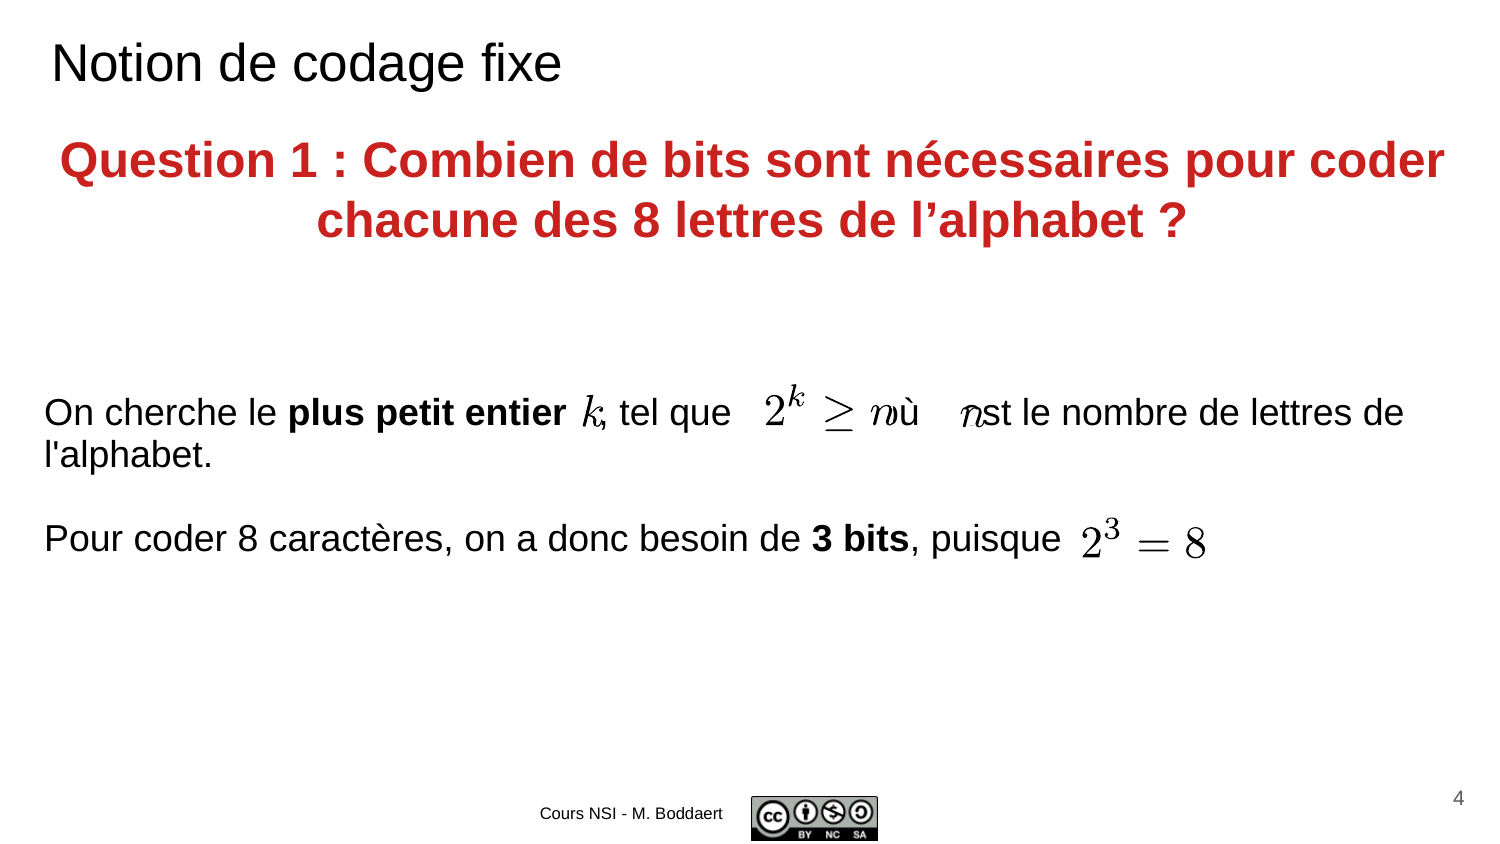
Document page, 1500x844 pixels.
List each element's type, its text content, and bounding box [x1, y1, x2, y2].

slide_number <numéro> [1389, 764, 1480, 830]
title Notion de codage fixe [51, 13, 1449, 108]
text_box [582, 394, 604, 427]
text_box On cherche le plus petit entier , tel que où est le nombre de lettres de l'alphabet. Pour coder 8 caractères, on a donc besoin de 3 bits, puisque . [29, 383, 1477, 573]
text_box [1082, 517, 1206, 559]
text_box Question 1 : Combien de bits sont nécessaires pour coder chacune des 8 lettres de l’alphabet ? [29, 120, 1477, 383]
picture [751, 796, 878, 841]
text_box [960, 407, 986, 428]
text_box [765, 384, 896, 432]
